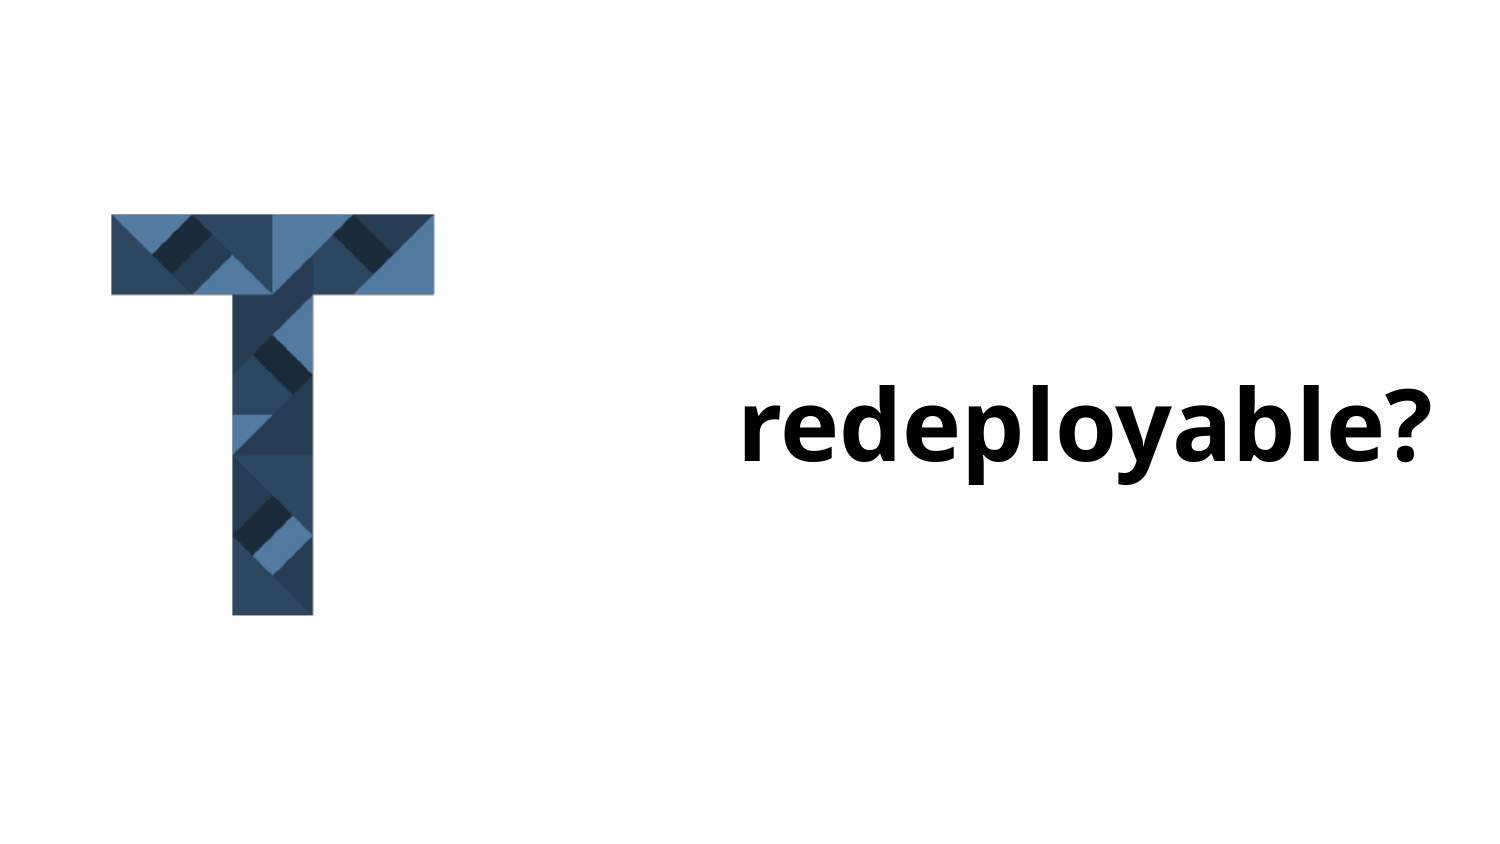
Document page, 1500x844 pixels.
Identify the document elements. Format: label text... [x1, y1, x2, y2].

picture [15, 158, 530, 672]
title redeployable? [530, 352, 1449, 491]
